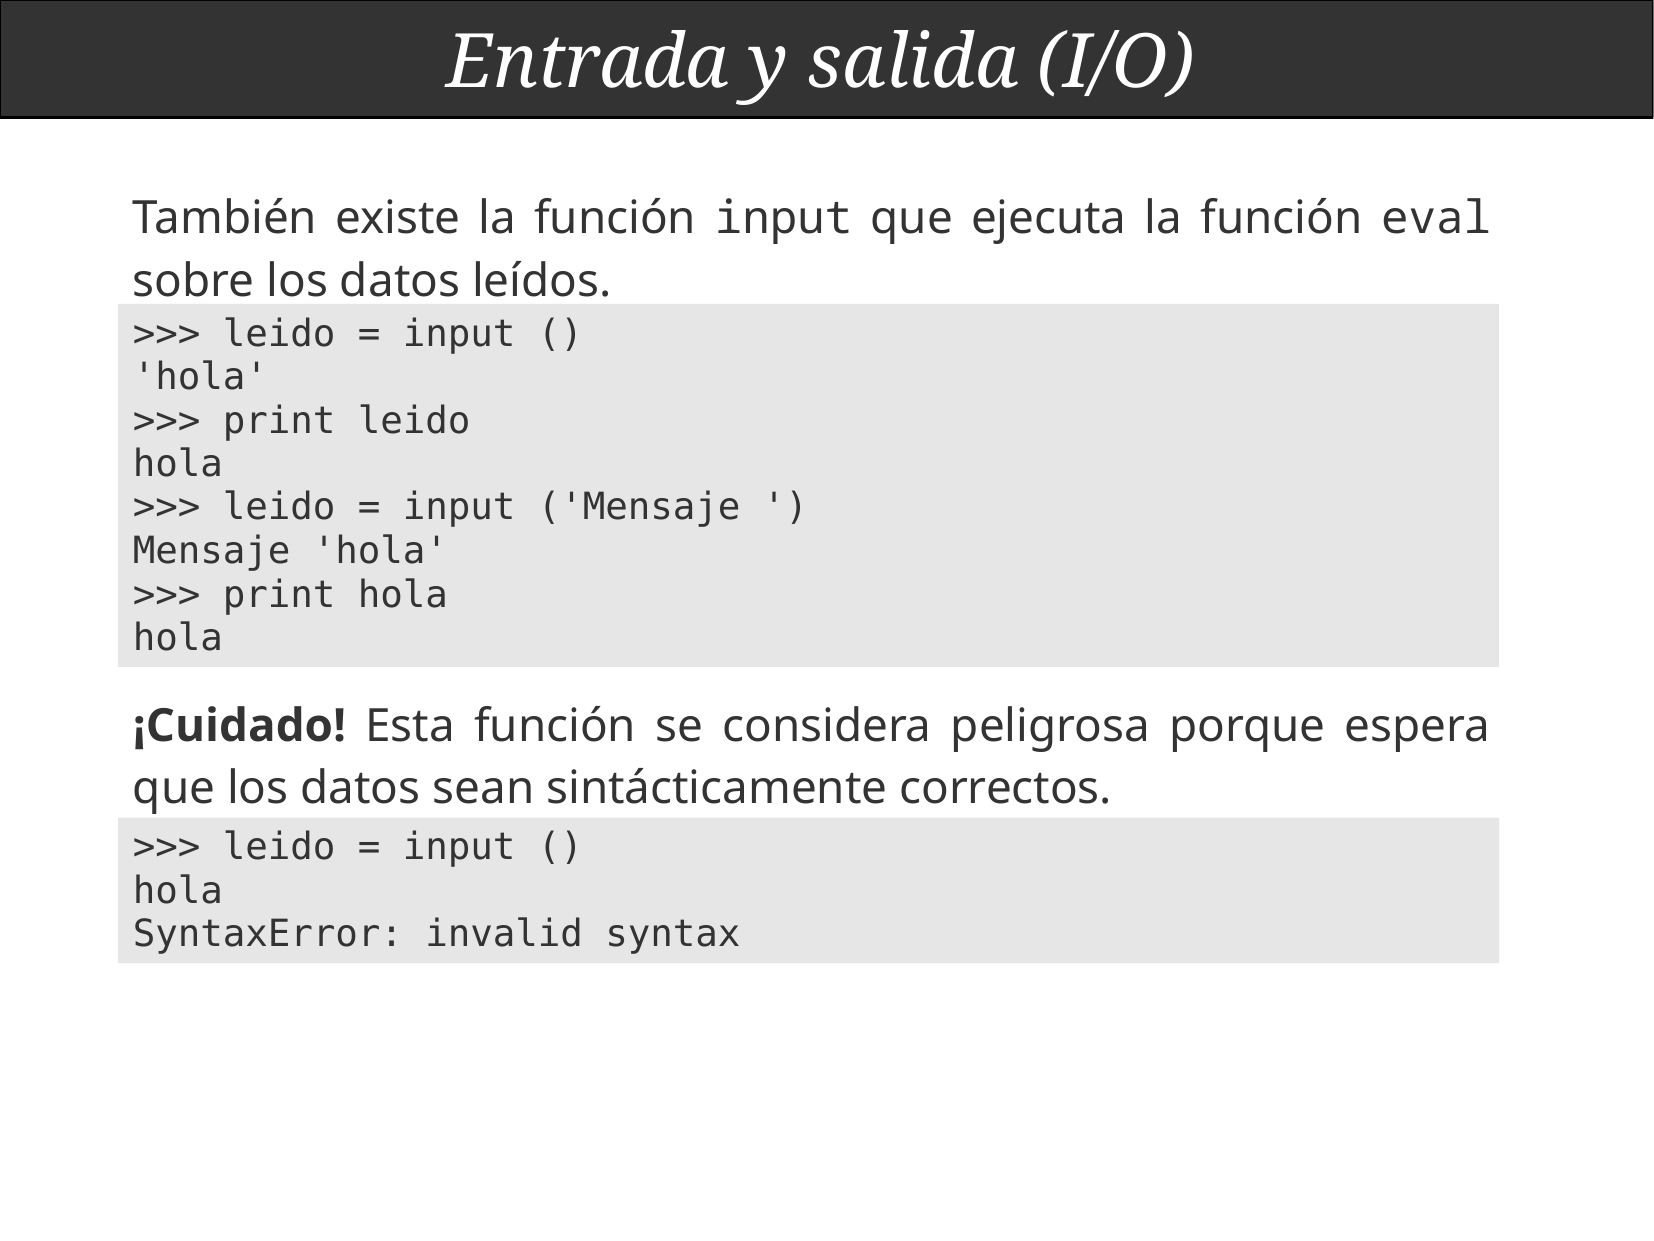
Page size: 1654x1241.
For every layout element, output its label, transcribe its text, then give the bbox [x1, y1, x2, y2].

text_box También existe la función input que ejecuta la función eval sobre los datos leídos. [118, 177, 1506, 299]
text_box >>> leido = input () hola SyntaxError: invalid syntax [118, 817, 1500, 964]
text_box ¡Cuidado! Esta función se considera peligrosa porque espera que los datos sean sintácticamente correctos. [118, 685, 1506, 807]
text_box >>> leido = input () 'hola' >>> print leido hola >>> leido = input ('Mensaje ') Mensaje 'hola' >>> print hola hola [118, 303, 1499, 667]
text_box Entrada y salida (I/O) [0, 0, 1654, 101]
